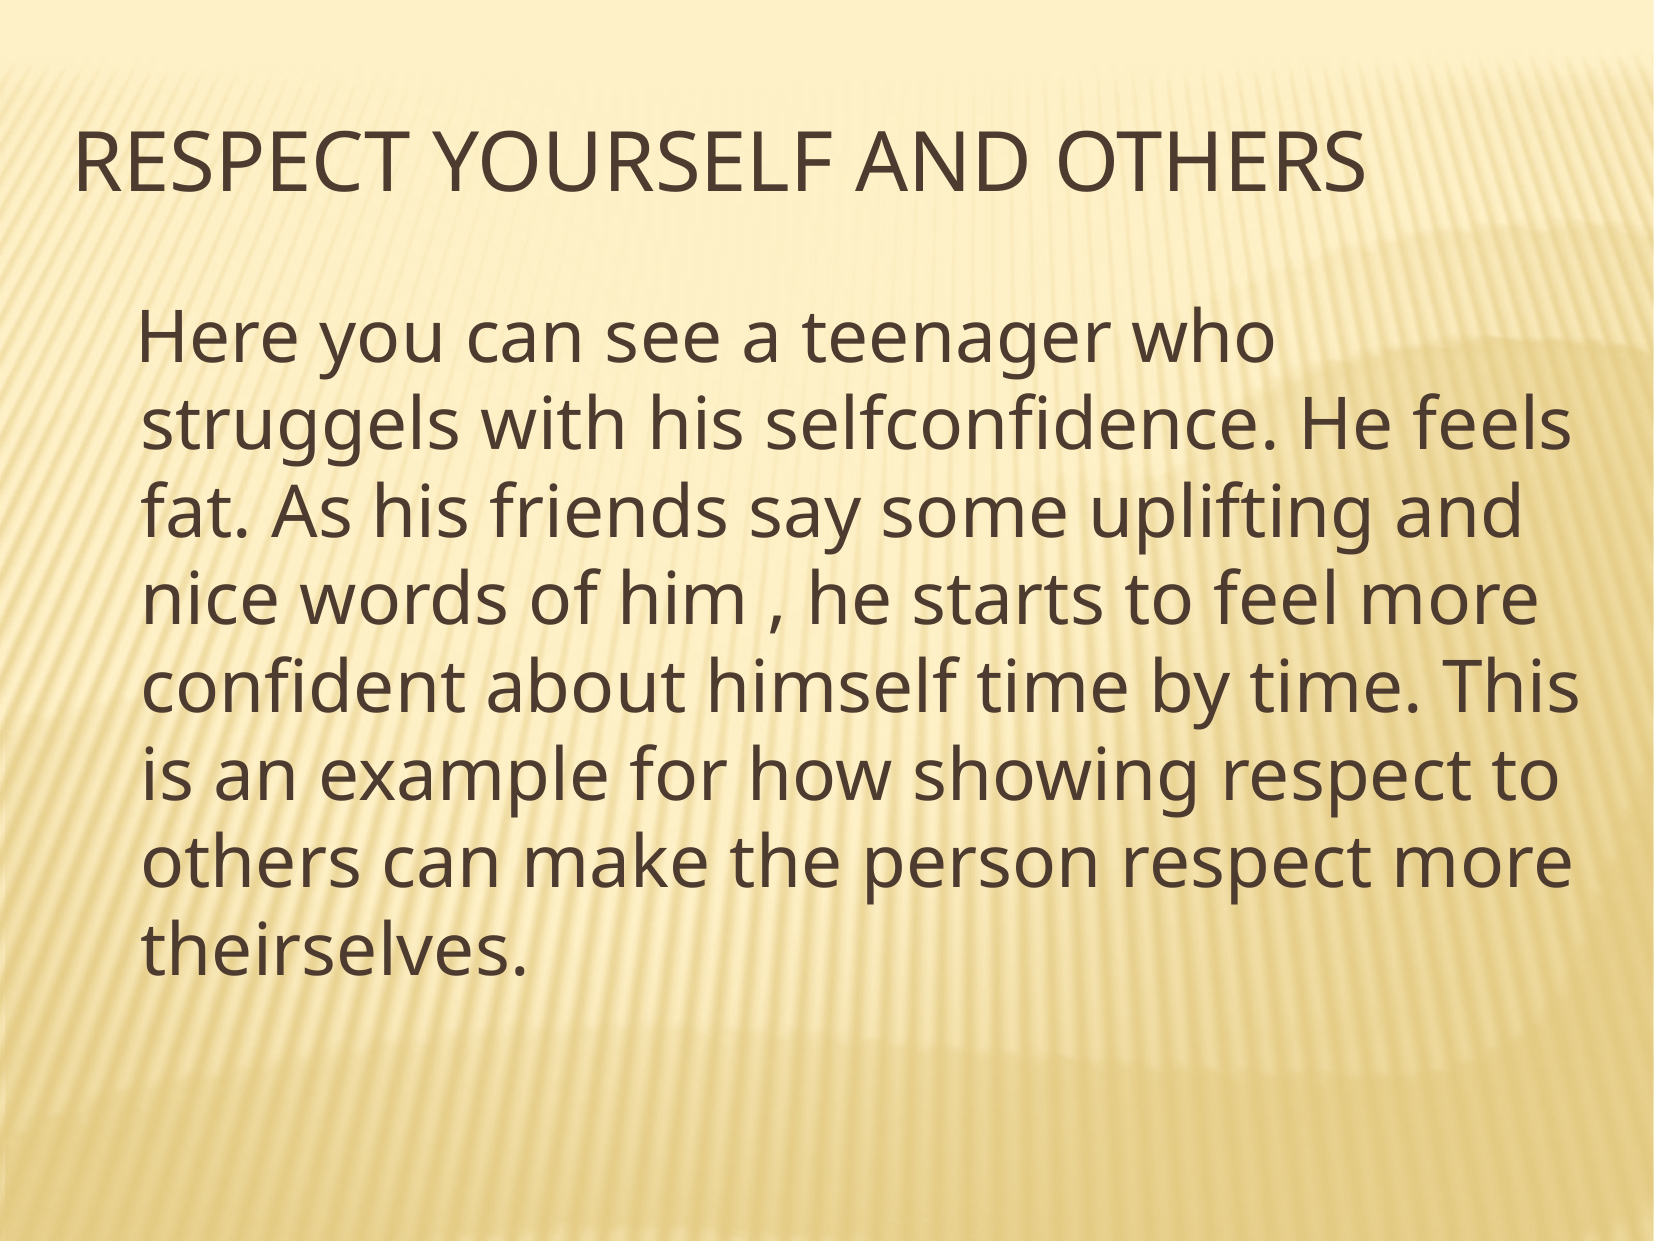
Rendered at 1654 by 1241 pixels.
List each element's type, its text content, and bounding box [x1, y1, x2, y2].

list Here you can see a teenager who struggels with his selfconfidence. He feels fat. As his friends say some uplifting and nice words of him , he starts to feel more confident about himself time by time. This is an example for how showing respect to others can make the person respect more theirselves. [0, 281, 1627, 1100]
title Respect yourself and others [55, 82, 1627, 235]
